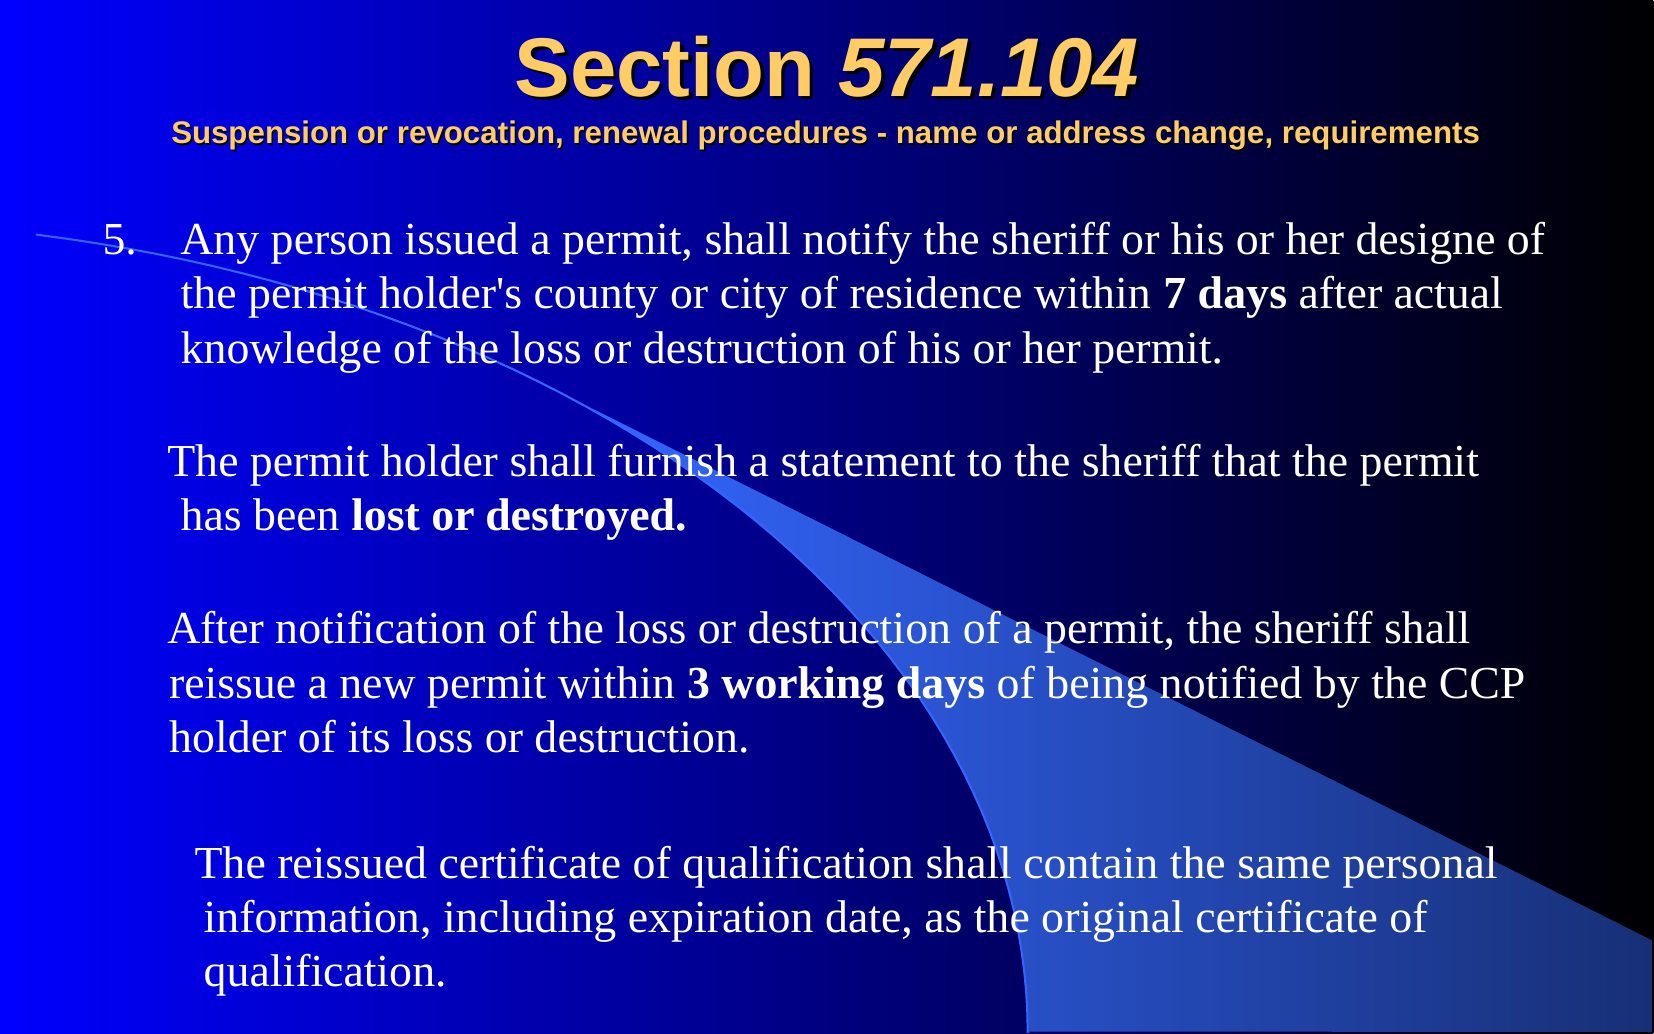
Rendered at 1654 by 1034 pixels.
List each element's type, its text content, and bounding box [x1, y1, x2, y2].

list 5. Any person issued a permit, shall notify the sheriff or his or her designe of the permit holder's county or city of residence within 7 days after actual knowledge of the loss or destruction of his or her permit. The permit holder shall furnish a statement to the sheriff that the permit has been lost or destroyed. After notification of the loss or destruction of a permit, the sheriff shall reissue a new permit within 3 working days of being notified by the CCP holder of its loss or destruction. The reissued certificate of qualification shall contain the same personal information, including expiration date, as the original certificate of qualification. [86, 150, 1576, 1034]
title Section 571.104 Suspension or revocation, renewal procedures - name or address change, requirements [82, 4, 1571, 158]
